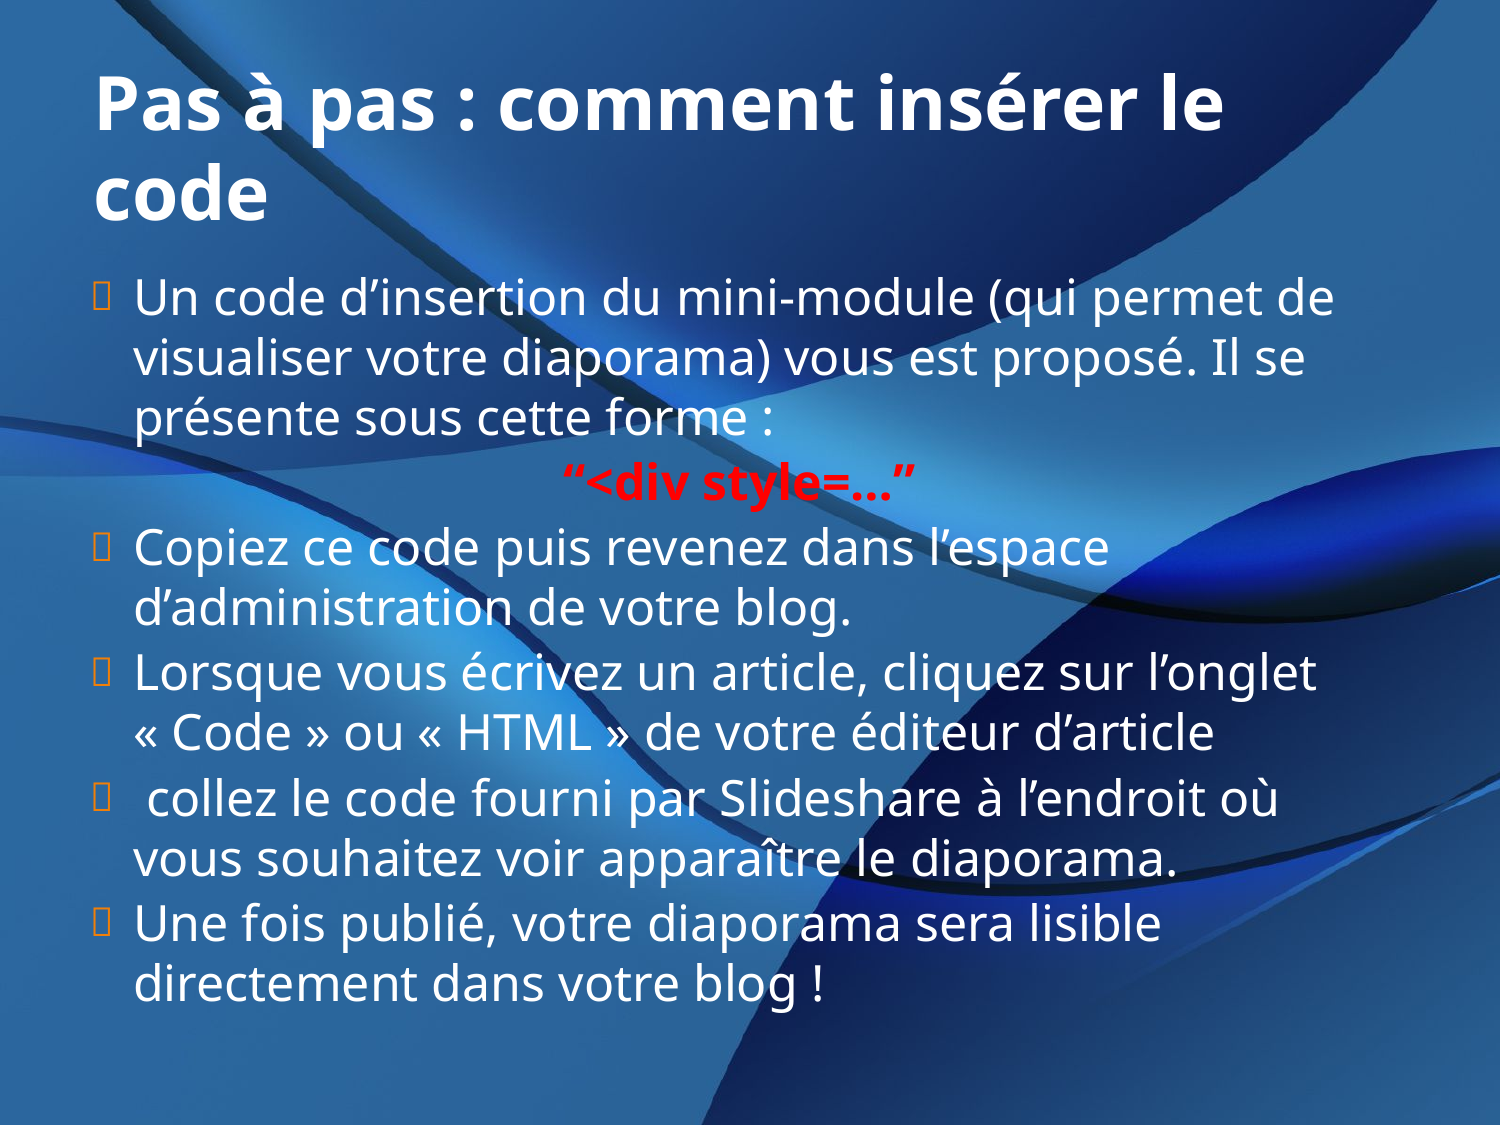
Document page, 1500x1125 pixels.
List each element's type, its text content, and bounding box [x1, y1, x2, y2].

title Pas à pas : comment insérer le code [78, 59, 1422, 232]
picture [0, 0, 1500, 1125]
list Un code d’insertion du mini-module (qui permet de visualiser votre diaporama) vous est proposé. Il se présente sous cette forme : “<div style=…” Copiez ce code puis revenez dans l’espace d’administration de votre blog. Lorsque vous écrivez un article, cliquez sur l’onglet « Code » ou « HTML » de votre éditeur d’article collez le code fourni par Slideshare à l’endroit où vous souhaitez voir apparaître le diaporama. Une fois publié, votre diaporama sera lisible directement dans votre blog ! [74, 257, 1418, 1093]
